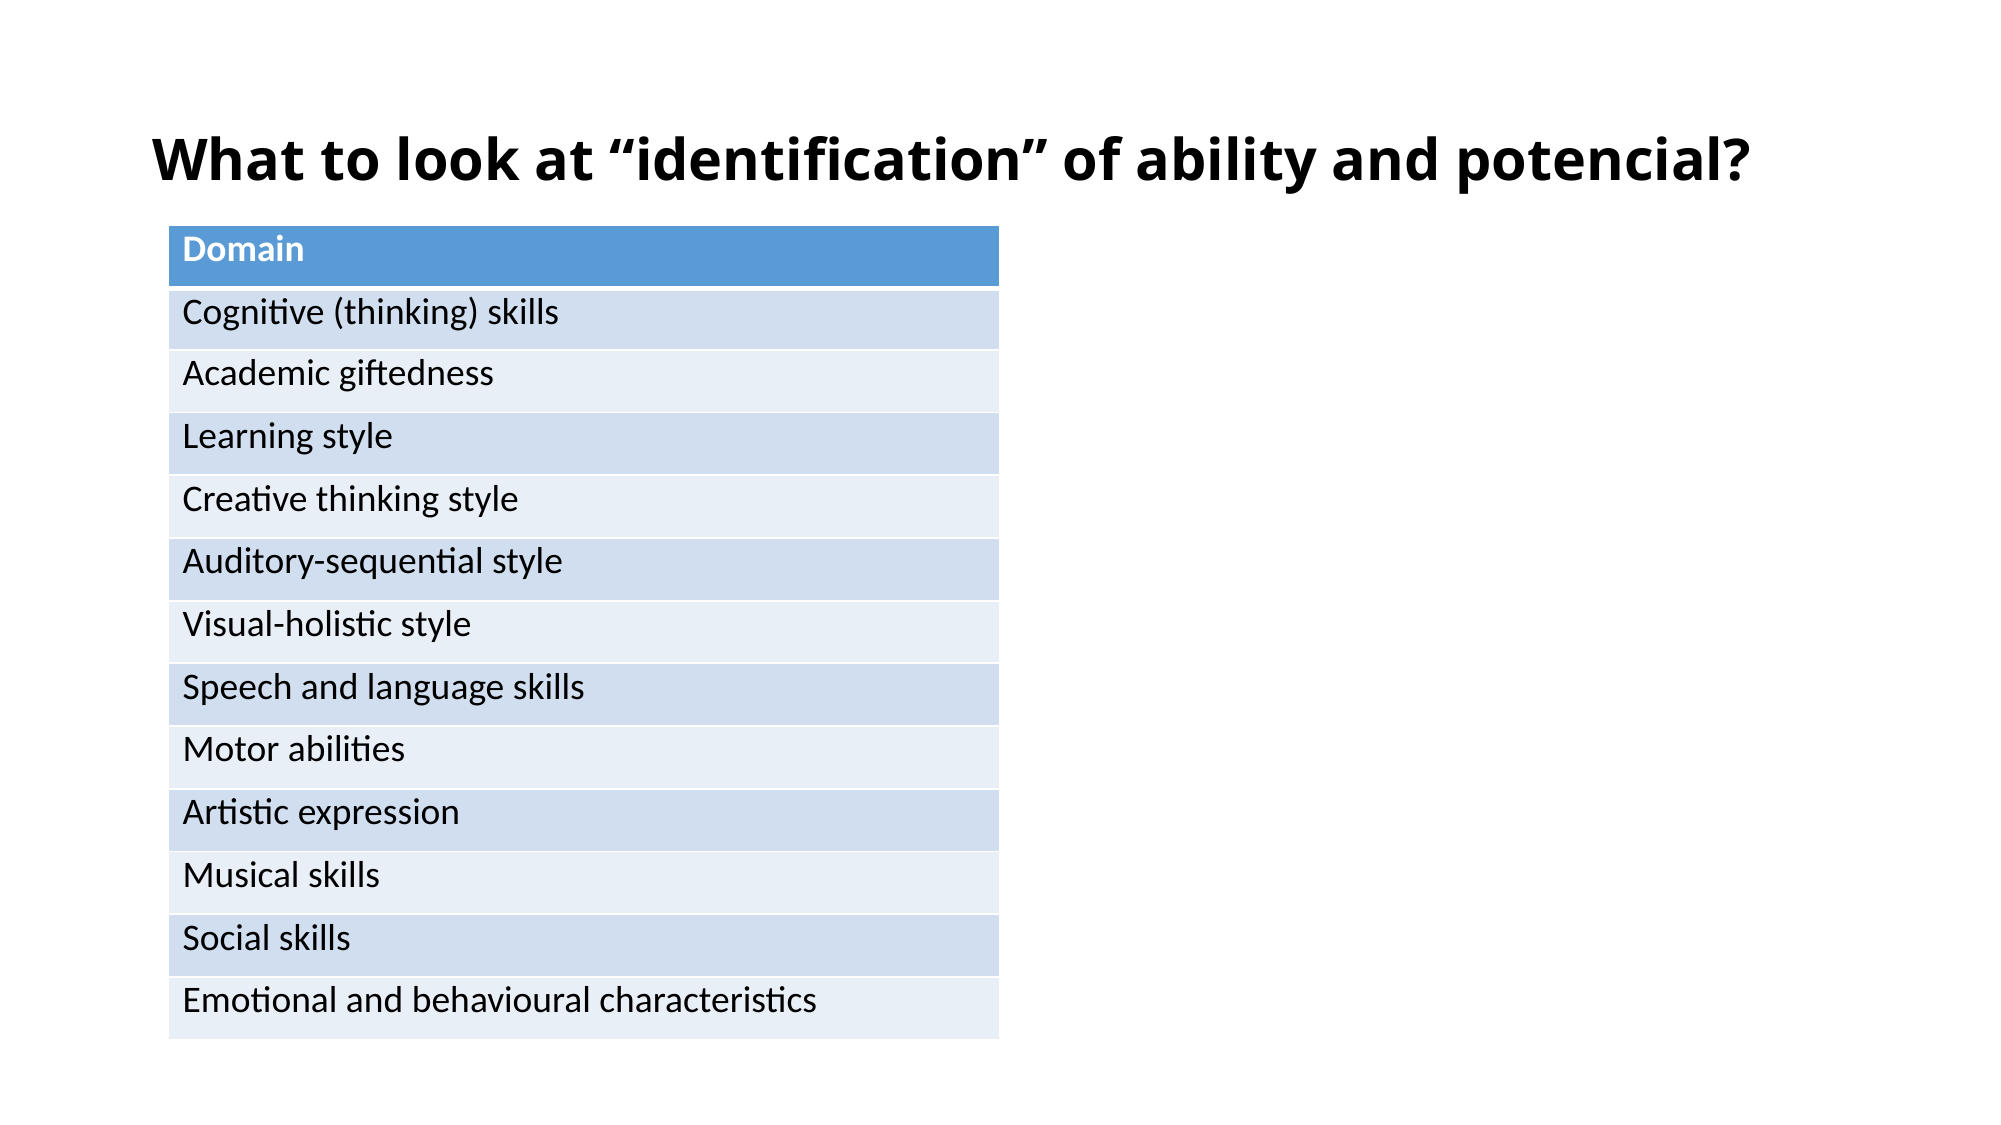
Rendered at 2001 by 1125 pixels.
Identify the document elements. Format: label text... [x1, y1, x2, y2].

table_cell Auditory-sequential style [169, 539, 999, 600]
table_cell Social skills [169, 915, 999, 976]
table_cell Cognitive (thinking) skills [169, 291, 999, 349]
table_cell Creative thinking style [169, 476, 999, 537]
table_cell Speech and language skills [169, 664, 999, 725]
table_cell Emotional and behavioural characteristics [169, 978, 999, 1039]
table_cell Motor abilities [169, 727, 999, 788]
table_cell Academic giftedness [169, 351, 999, 412]
table_cell Musical skills [169, 852, 999, 913]
table_cell Artistic expression [169, 790, 999, 851]
title What to look at “identification” of ability and potencial? [137, 59, 1863, 278]
table_header Domain [169, 226, 999, 286]
table_cell Learning style [169, 413, 999, 474]
table_cell Visual-holistic style [169, 602, 999, 662]
